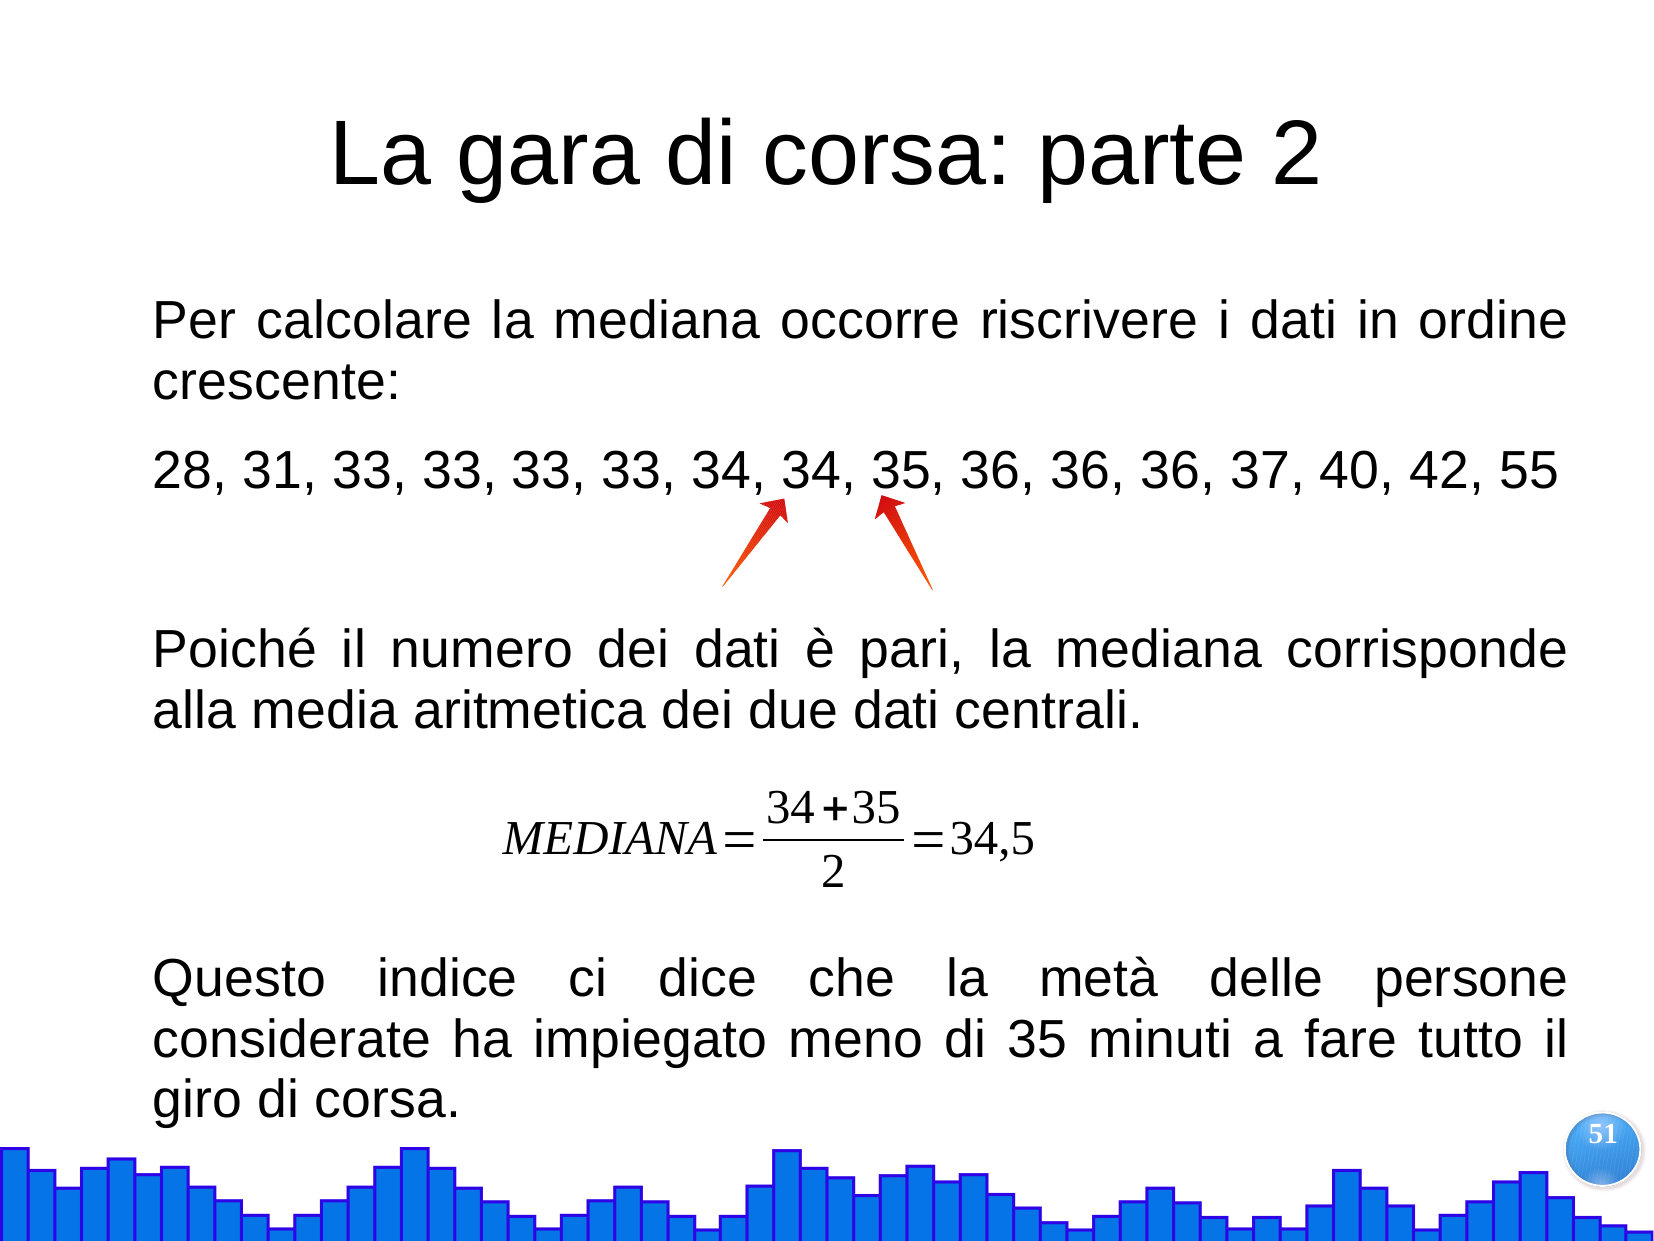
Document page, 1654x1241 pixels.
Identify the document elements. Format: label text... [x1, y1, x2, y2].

picture [0, 1147, 1654, 1241]
title La gara di corsa: parte 2 [82, 49, 1571, 257]
picture [705, 485, 802, 600]
picture [863, 484, 951, 602]
list Per calcolare la mediana occorre riscrivere i dati in ordine crescente: 28, 31, 33, 33, 33, 33, 34, 34, 35, 36, 36, 36, 37, 40, 42, 55 Poiché il numero dei dati è pari, la mediana corrisponde alla media aritmetica dei due dati centrali. Questo indice ci dice che la metà delle persone considerate ha impiegato meno di 35 minuti a fare tutto il giro di corsa. [82, 290, 1571, 1193]
chart [487, 780, 1048, 898]
